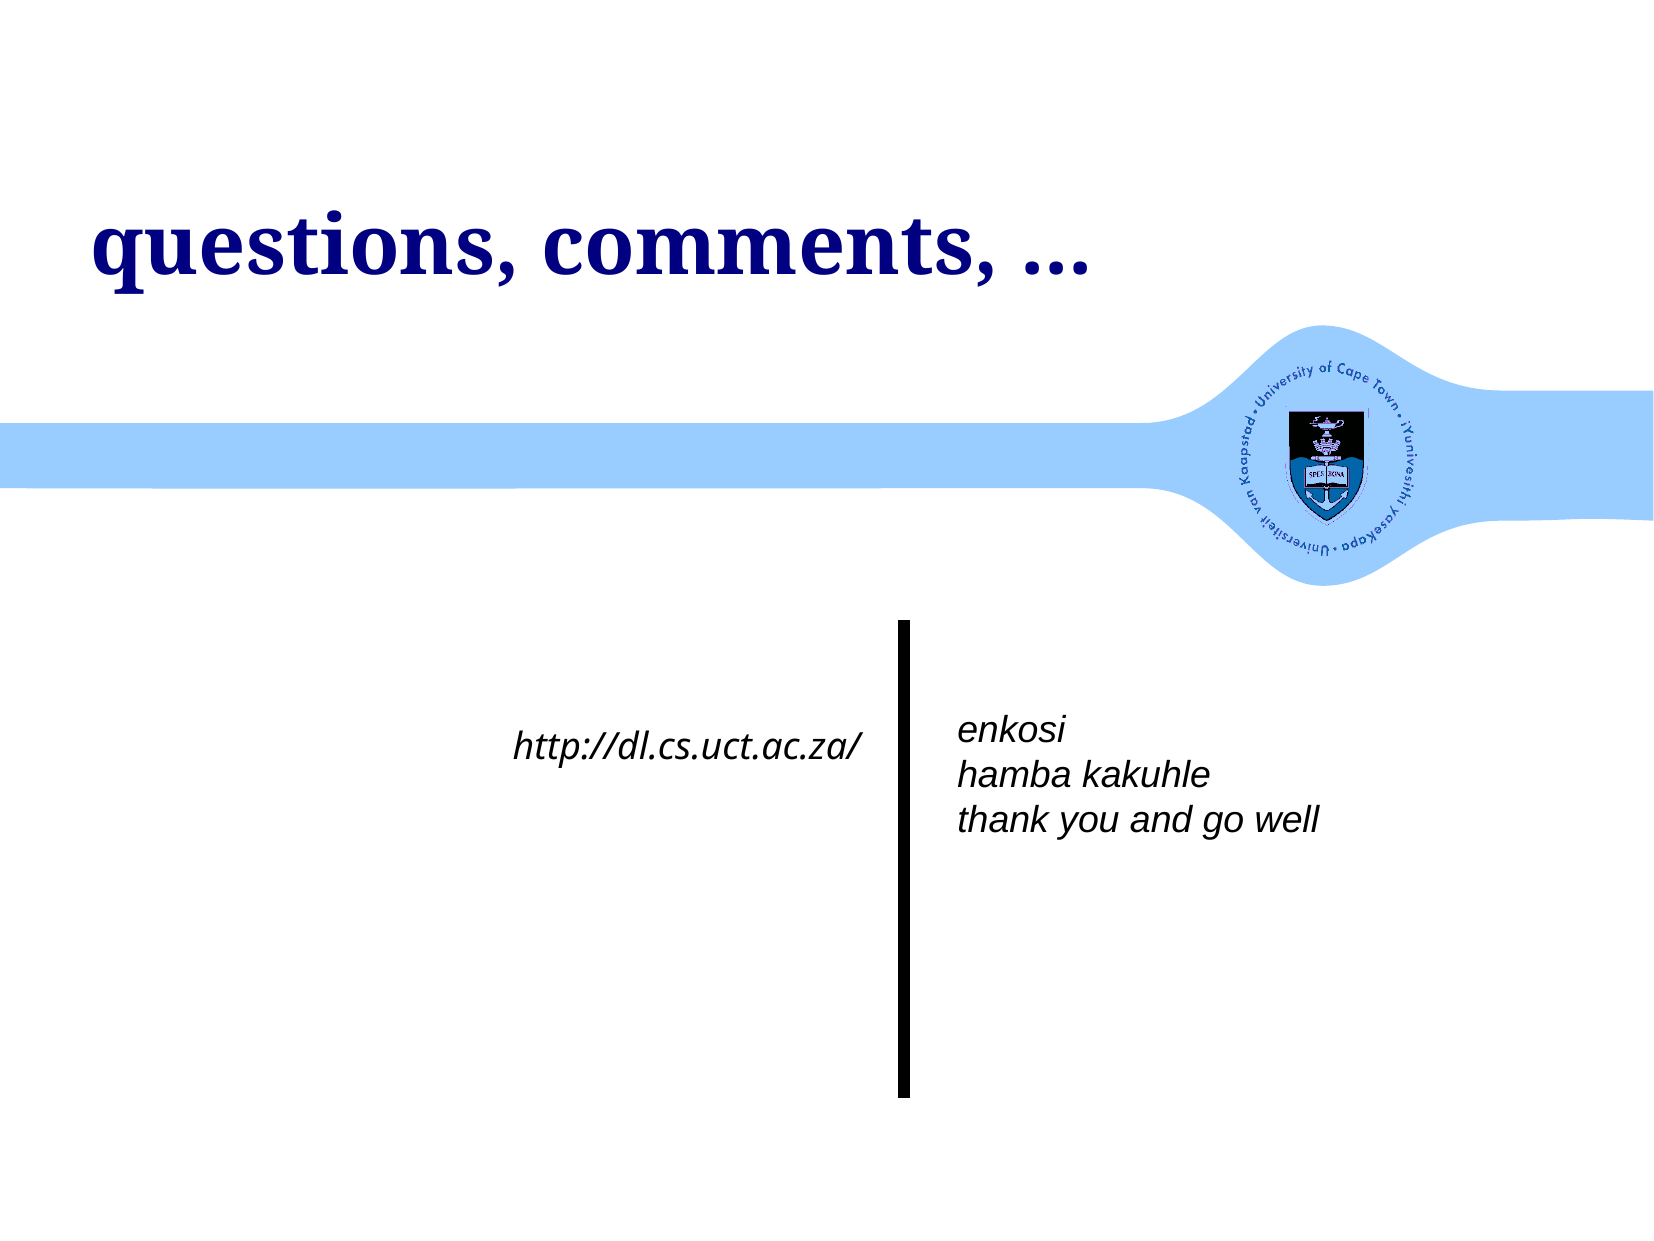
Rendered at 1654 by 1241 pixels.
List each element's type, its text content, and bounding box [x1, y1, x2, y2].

list http://dl.cs.uct.ac.za/ [38, 719, 861, 1241]
picture [1199, 336, 1440, 581]
text_box enkosi hamba kakuhle thank you and go well [942, 697, 1558, 1001]
title questions, comments, ... [90, 97, 1152, 387]
